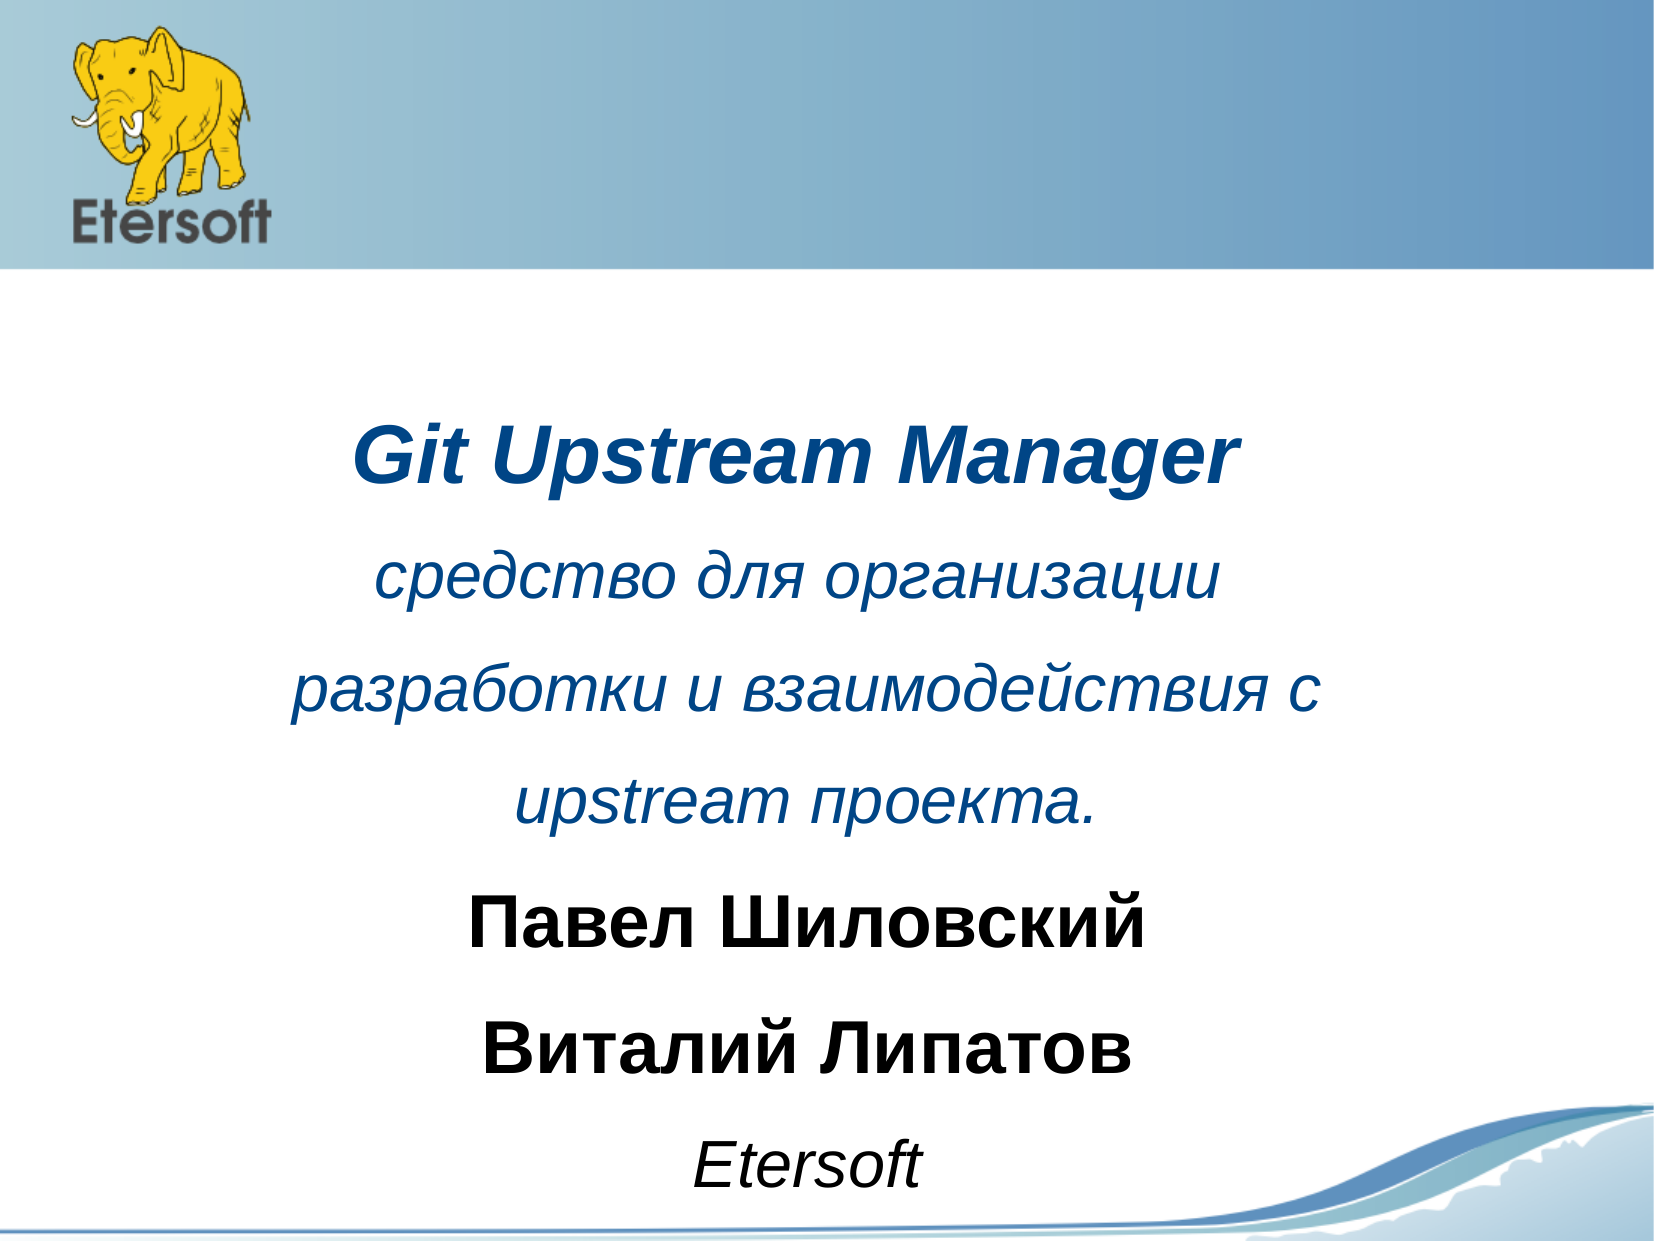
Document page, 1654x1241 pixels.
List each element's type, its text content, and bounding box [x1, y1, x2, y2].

text_box Git Upstream Manager средство для организации разработки и взаимодействия с upstream проекта. Павел Шиловский Виталий Липатов Etersoft [197, 354, 1418, 1241]
picture [0, 0, 1654, 1241]
